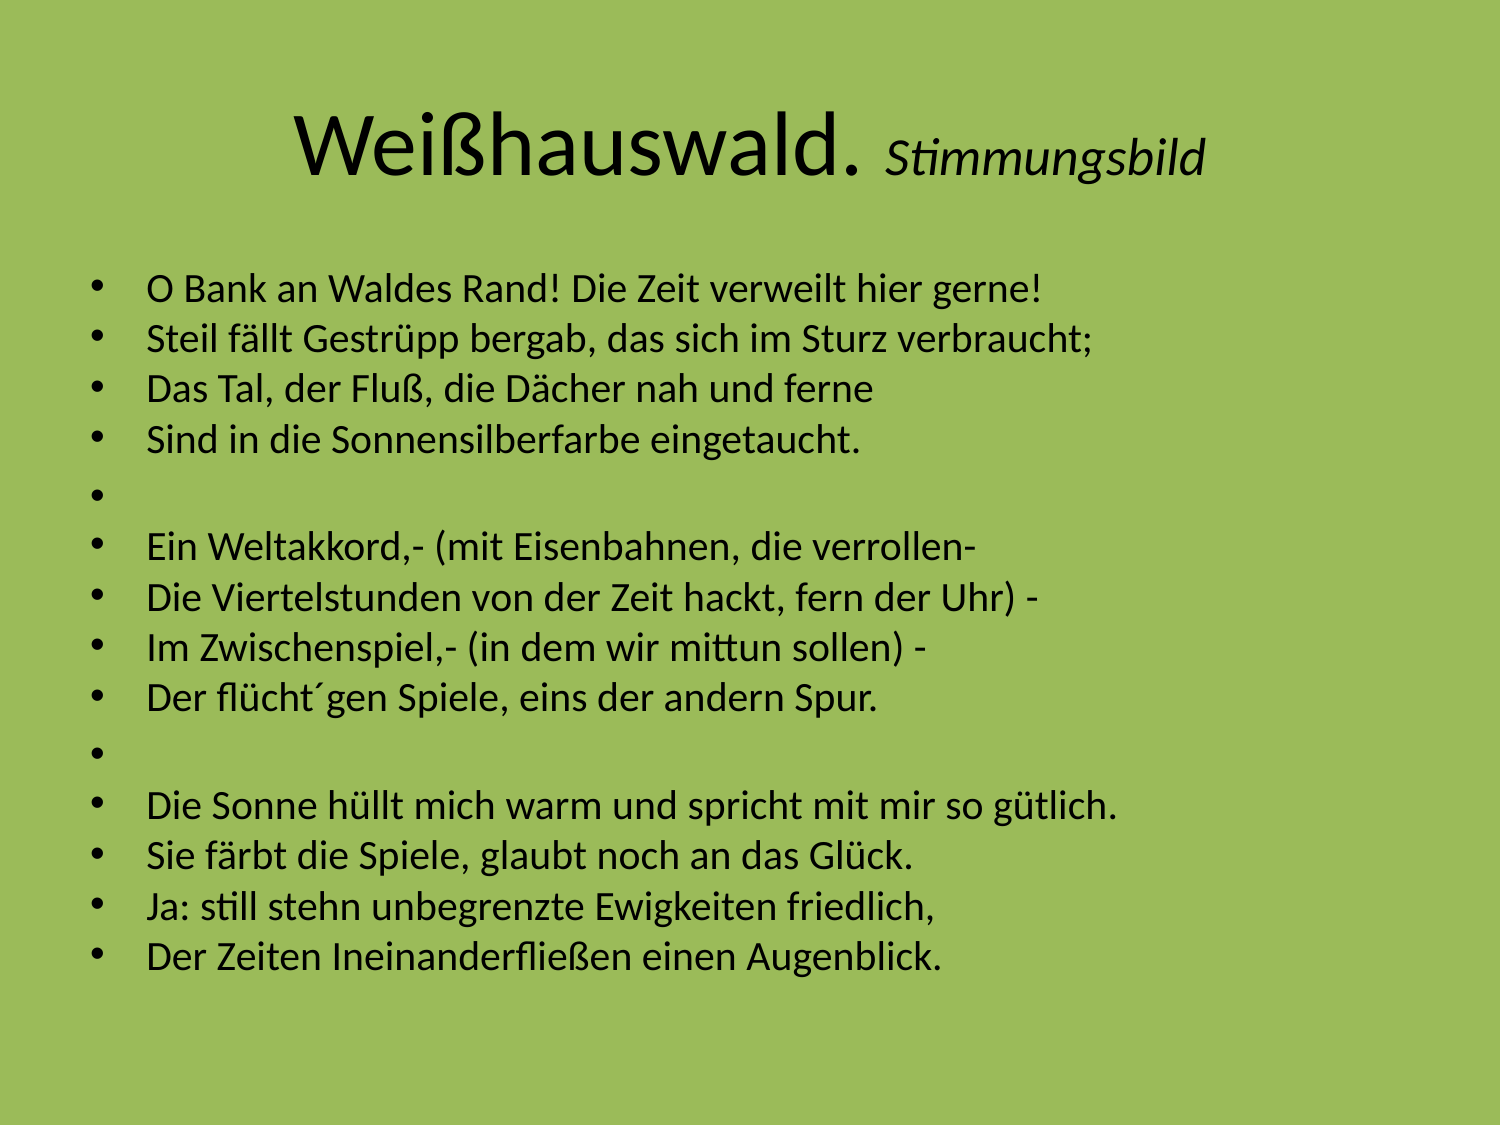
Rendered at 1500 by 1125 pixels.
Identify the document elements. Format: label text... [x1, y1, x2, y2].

title Weißhauswald. Stimmungsbild [75, 45, 1426, 233]
list O Bank an Waldes Rand! Die Zeit verweilt hier gerne! Steil fällt Gestrüpp bergab, das sich im Sturz verbraucht; Das Tal, der Fluß, die Dächer nah und ferne Sind in die Sonnensilberfarbe eingetaucht. Ein Weltakkord,- (mit Eisenbahnen, die verrollen- Die Viertelstunden von der Zeit hackt, fern der Uhr) - Im Zwischenspiel,- (in dem wir mittun sollen) - Der flücht´gen Spiele, eins der andern Spur. Die Sonne hüllt mich warm und spricht mit mir so gütlich. Sie färbt die Spiele, glaubt noch an das Glück. Ja: still stehn unbegrenzte Ewigkeiten friedlich, Der Zeiten Ineinanderfließen einen Augenblick. [75, 262, 1426, 1005]
